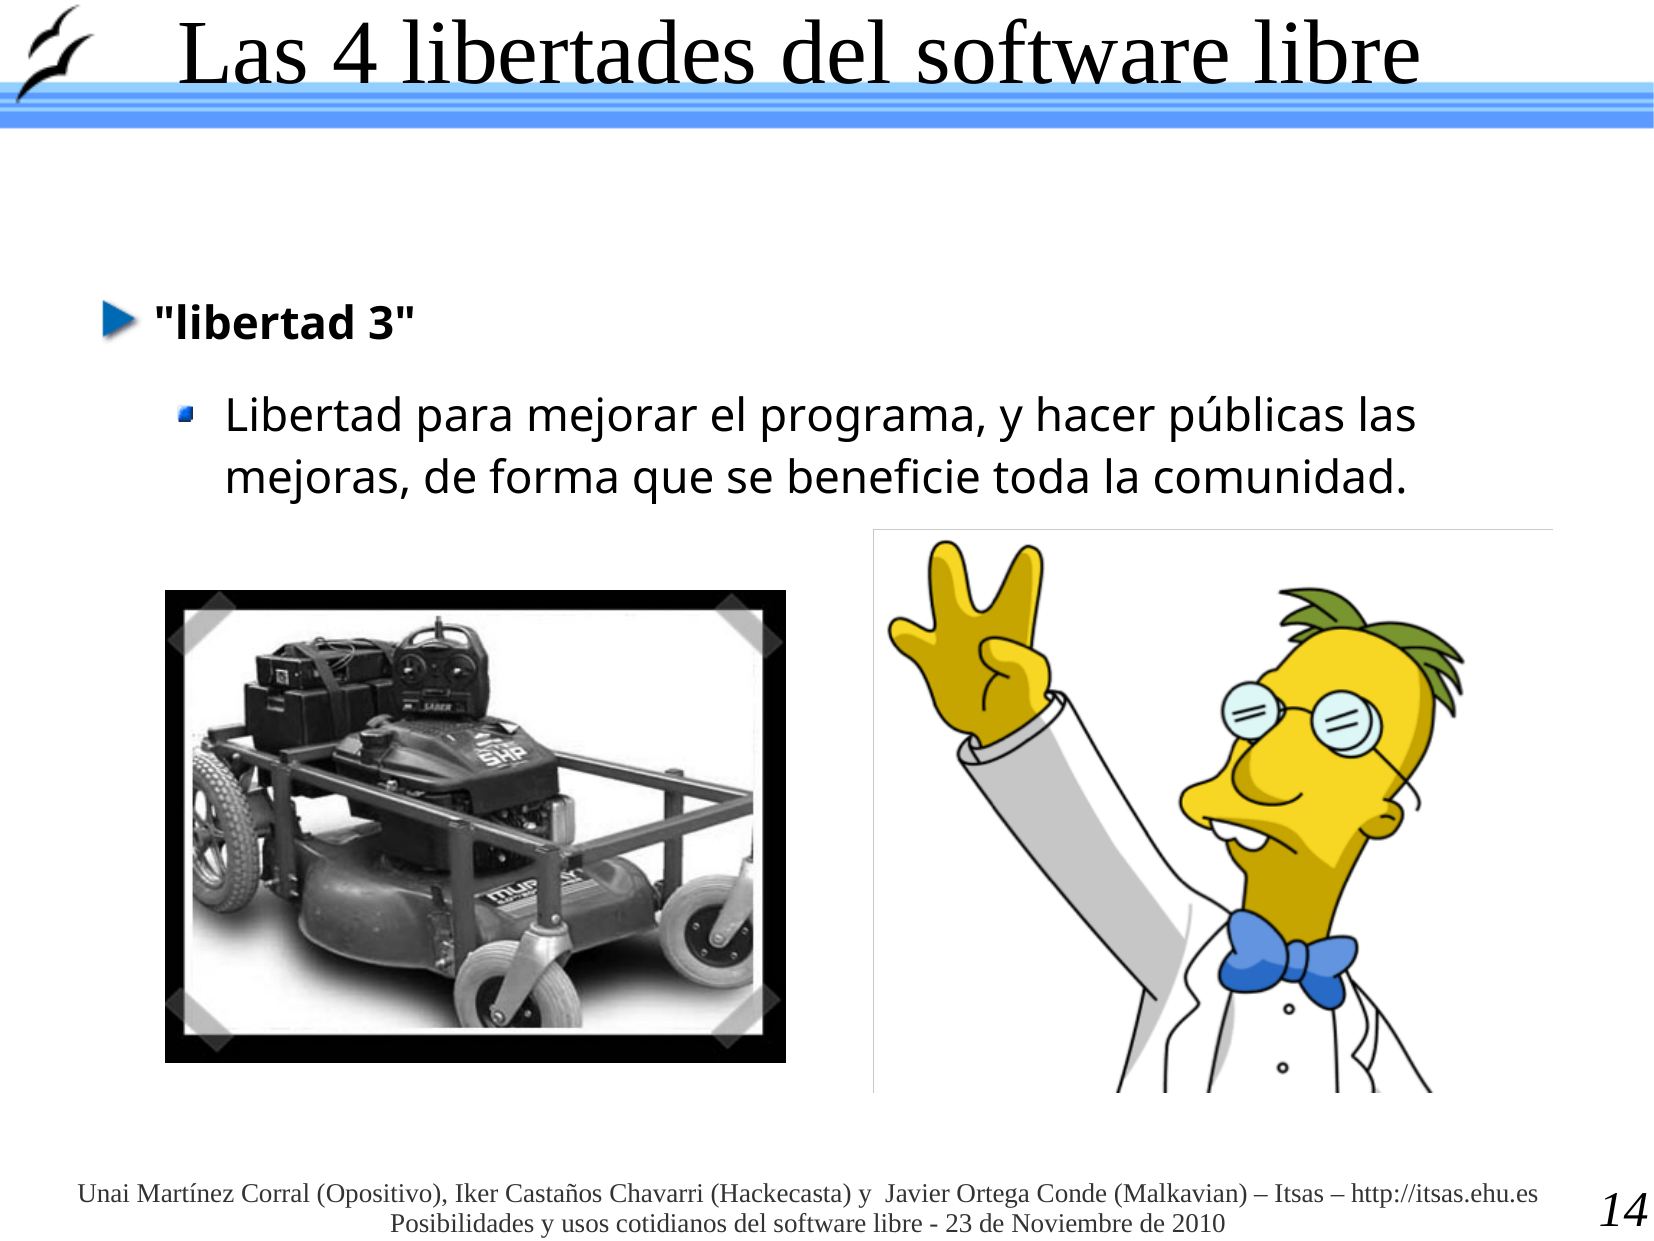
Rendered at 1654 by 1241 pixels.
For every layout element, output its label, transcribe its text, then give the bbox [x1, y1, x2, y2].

title Las 4 libertades del software libre [94, 0, 1507, 107]
picture [165, 590, 786, 1063]
list "libertad 3" Libertad para mejorar el programa, y hacer públicas las mejoras, de forma que se beneficie toda la comunidad. [82, 290, 1571, 1094]
picture [0, 0, 1654, 133]
picture [872, 528, 1553, 1093]
